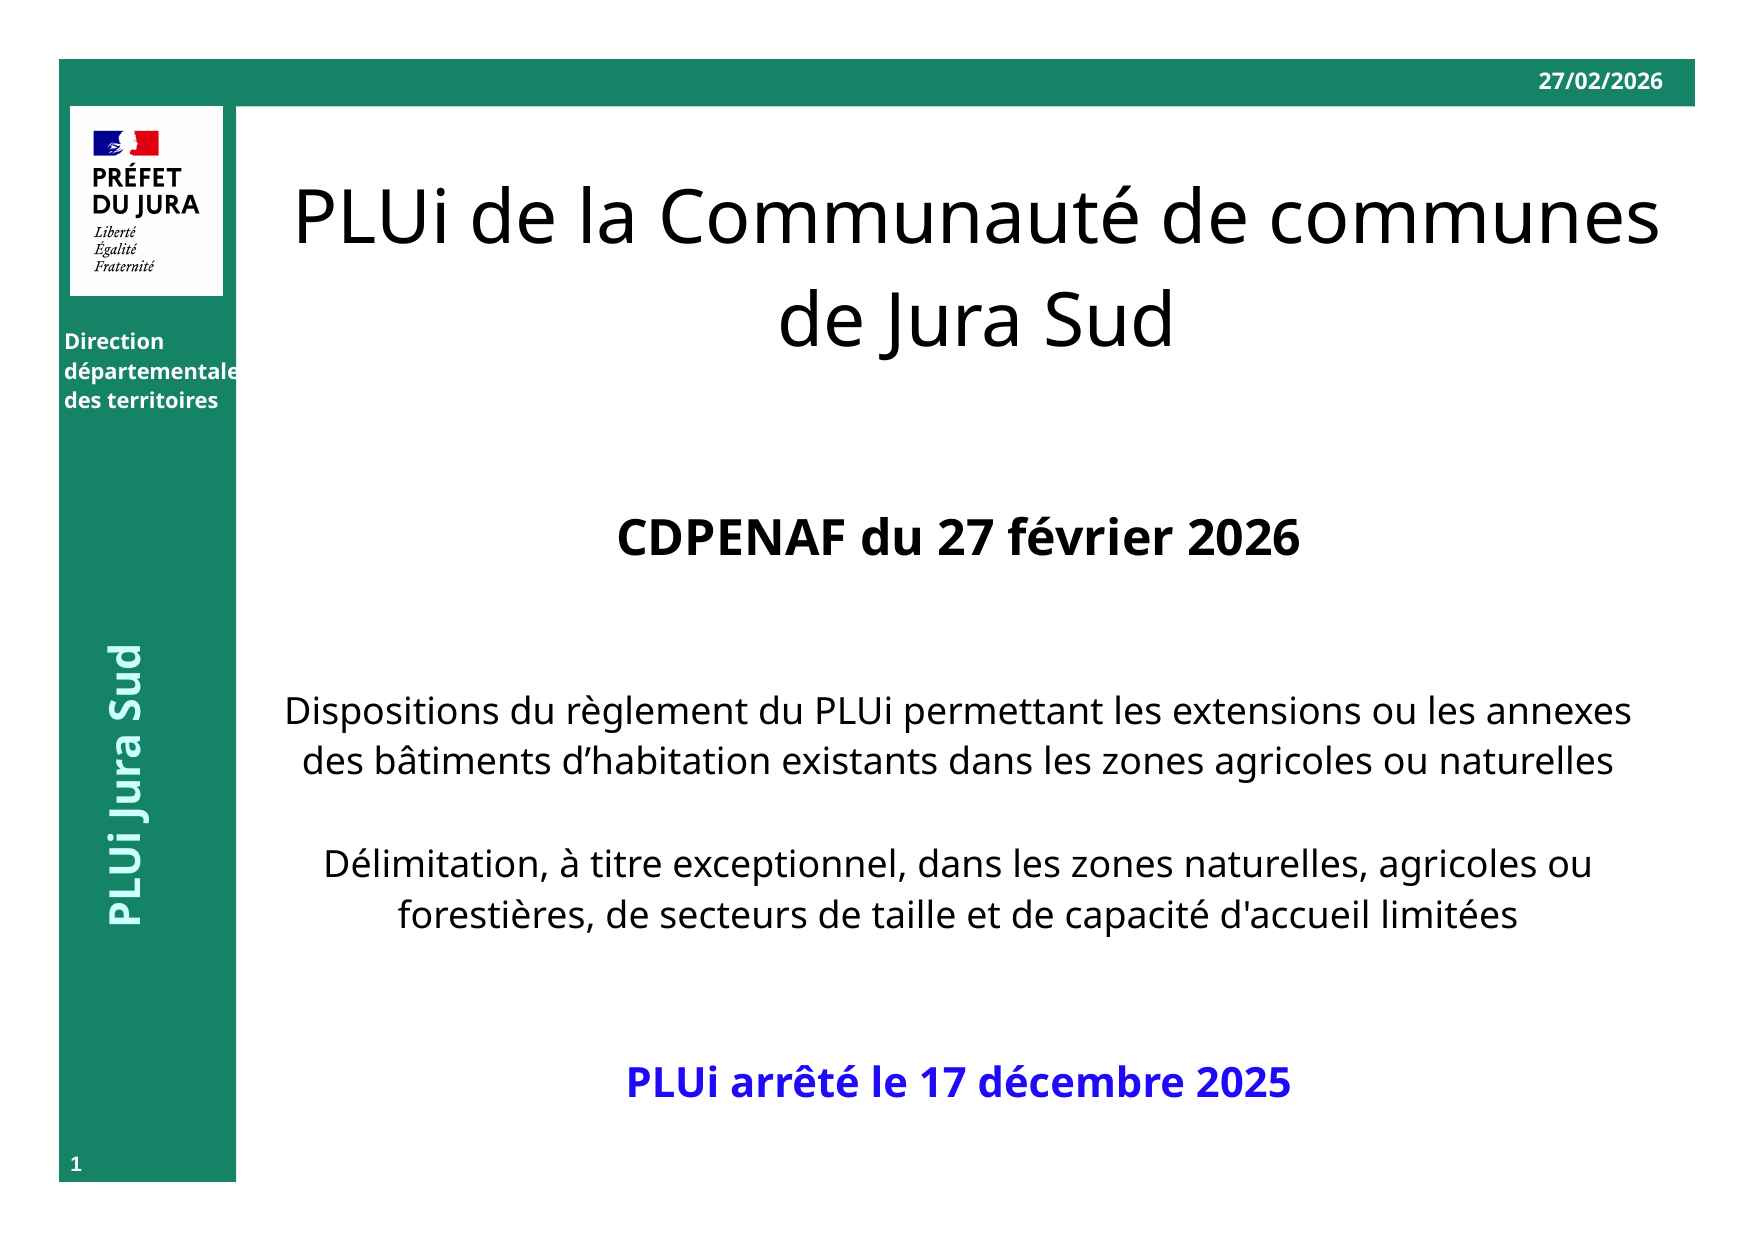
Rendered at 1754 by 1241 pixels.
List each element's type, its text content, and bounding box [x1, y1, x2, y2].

picture [70, 106, 223, 296]
text_box CDPENAF du 27 février 2026 Dispositions du règlement du PLUi permettant les extensions ou les annexes des bâtiments d’habitation existants dans les zones agricoles ou naturelles Délimitation, à titre exceptionnel, dans les zones naturelles, agricoles ou forestières, de secteurs de taille et de capacité d'accueil limitées PLUi arrêté le 17 décembre 2025 [257, 368, 1660, 1176]
title PLUi de la Communauté de communes de Jura Sud [259, 105, 1695, 426]
